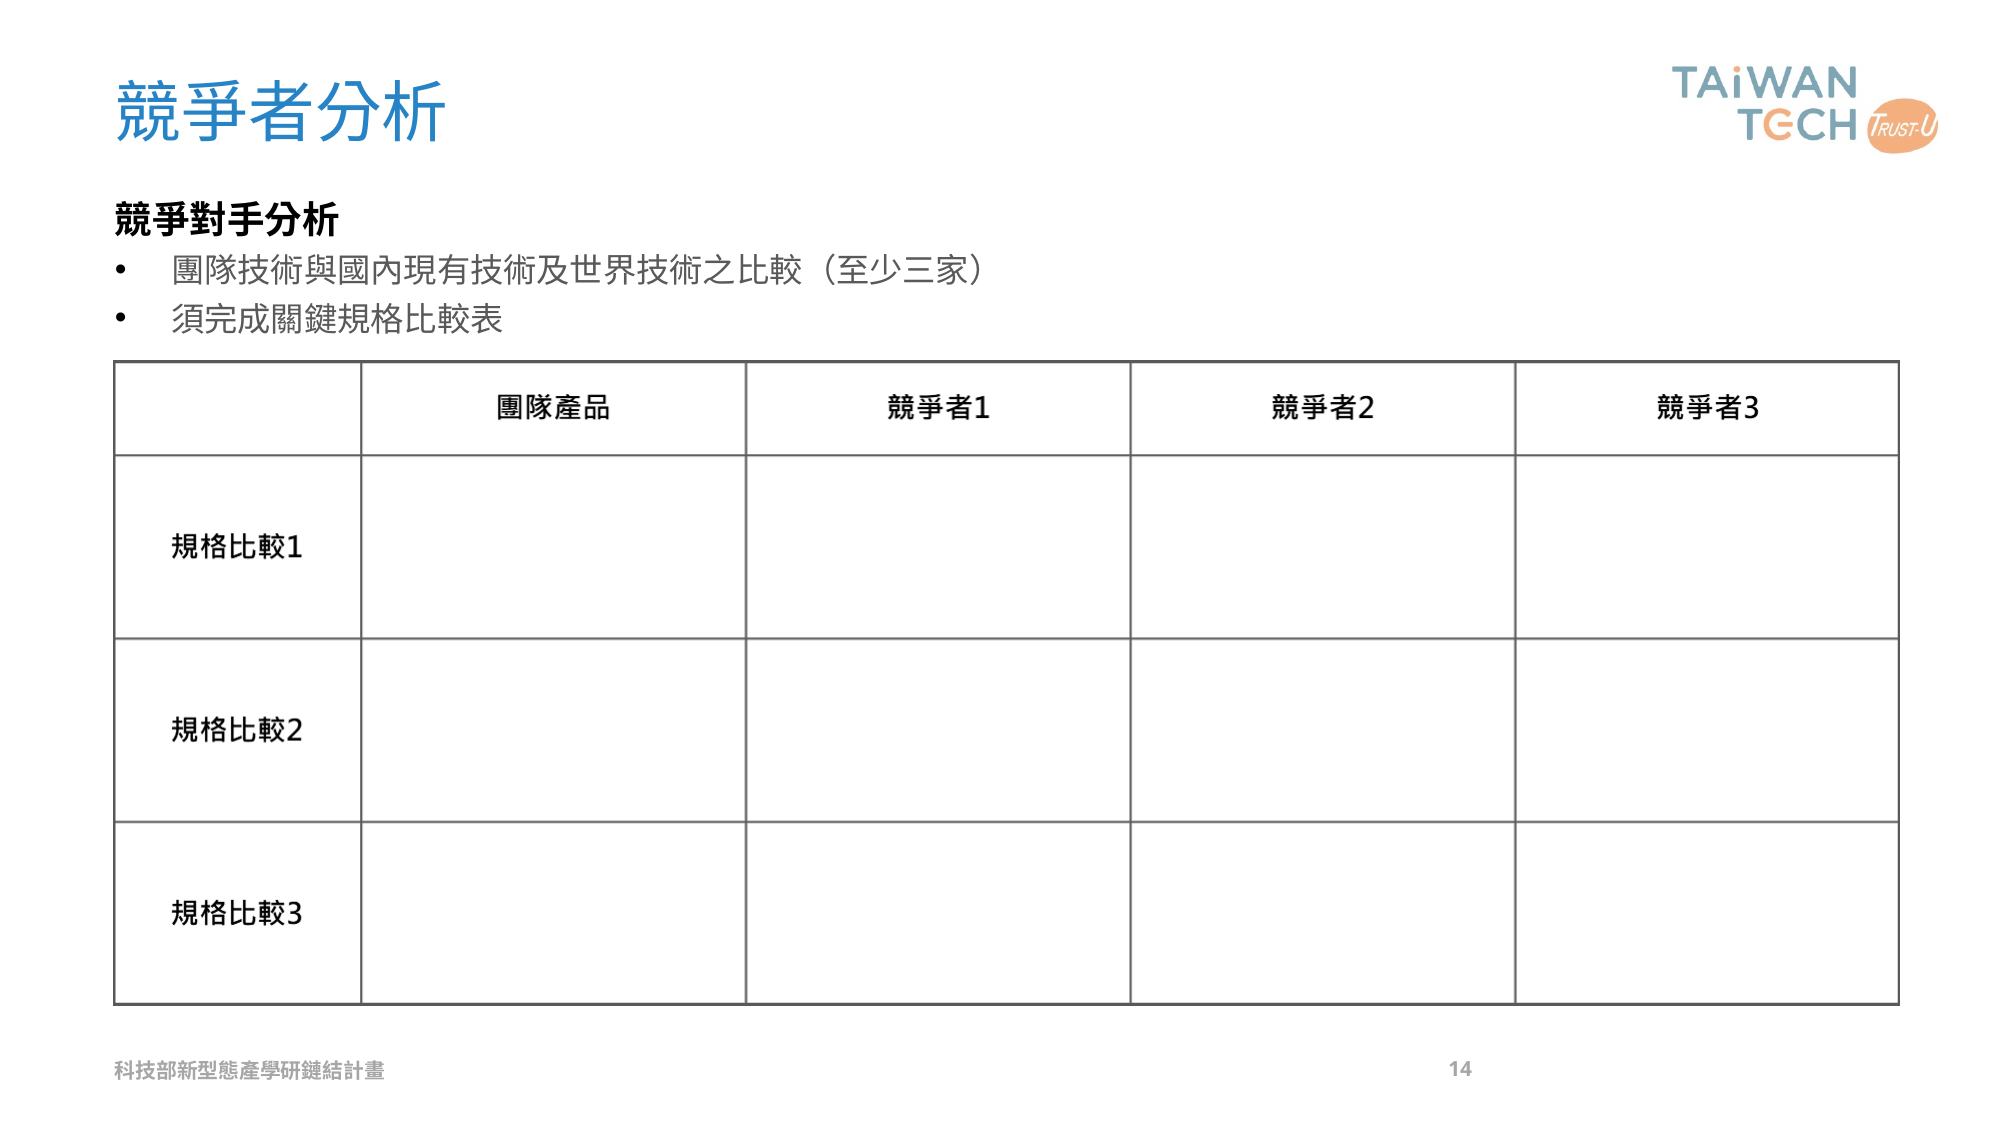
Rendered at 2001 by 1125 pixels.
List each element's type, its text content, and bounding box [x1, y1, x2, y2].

text_box 科技部新型態產學研鏈結計畫 [99, 1040, 567, 1101]
title 競爭者分析 [99, 45, 1900, 174]
list 競爭對手分析 團隊技術與國內現有技術及世界技術之比較（至少三家） 須完成關鍵規格比較表 [99, 188, 1900, 1024]
picture [113, 361, 1900, 1007]
text_box [1433, 1040, 1900, 1101]
